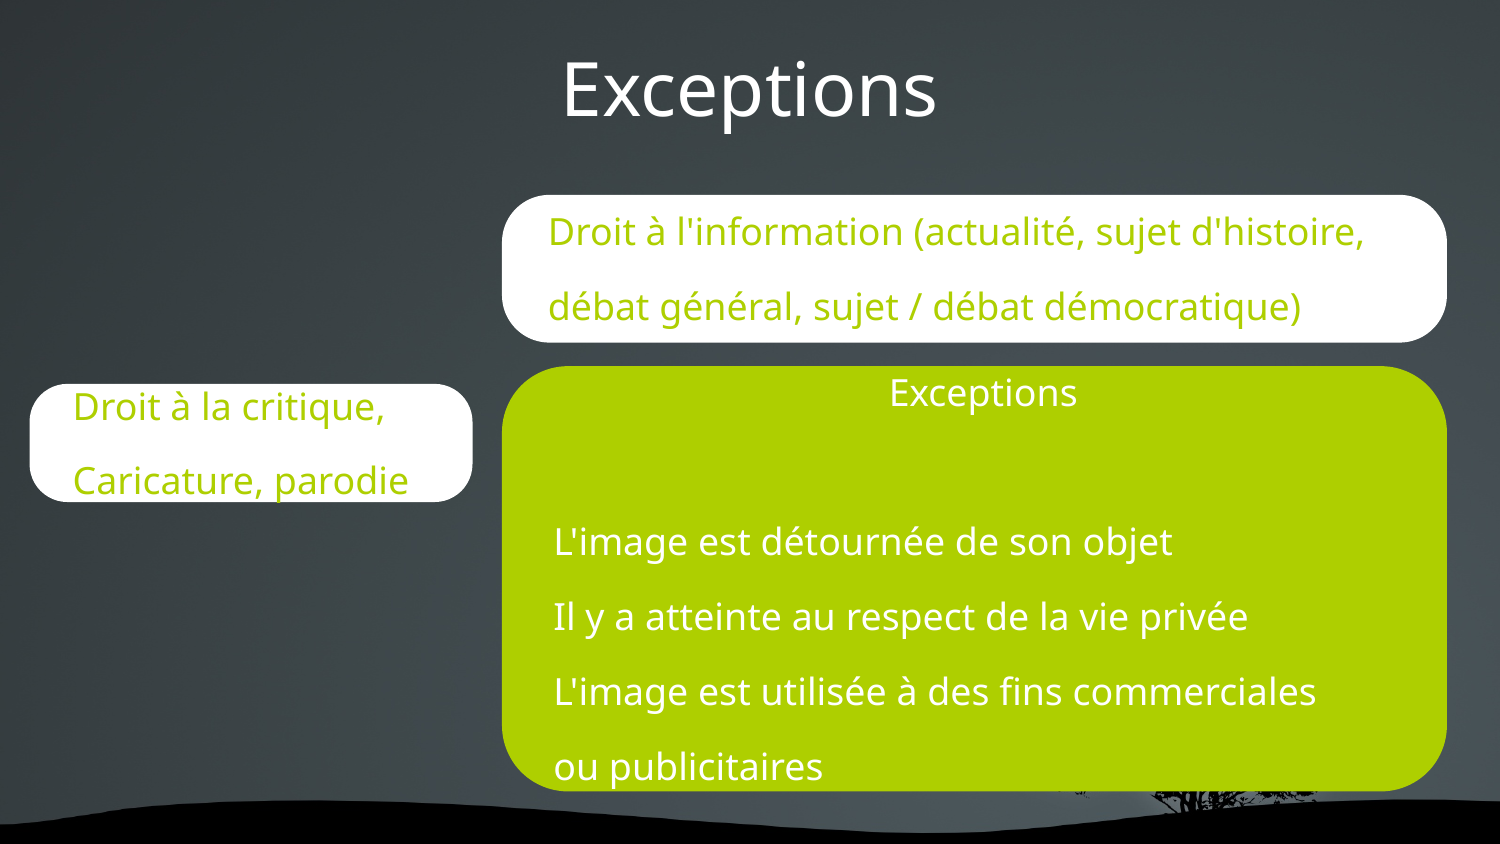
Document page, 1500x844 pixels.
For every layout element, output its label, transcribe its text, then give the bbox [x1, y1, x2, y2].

text_box Droit à l'information (actualité, sujet d'histoire, débat général, sujet / débat démocratique) [501, 194, 1447, 343]
text_box Droit à la critique, Caricature, parodie [29, 383, 473, 503]
text_box Exceptions [75, 33, 1425, 175]
picture [0, 0, 1500, 844]
text_box Exceptions L'image est détournée de son objet Il y a atteinte au respect de la vie privée L'image est utilisée à des fins commerciales ou publicitaires [501, 366, 1447, 792]
